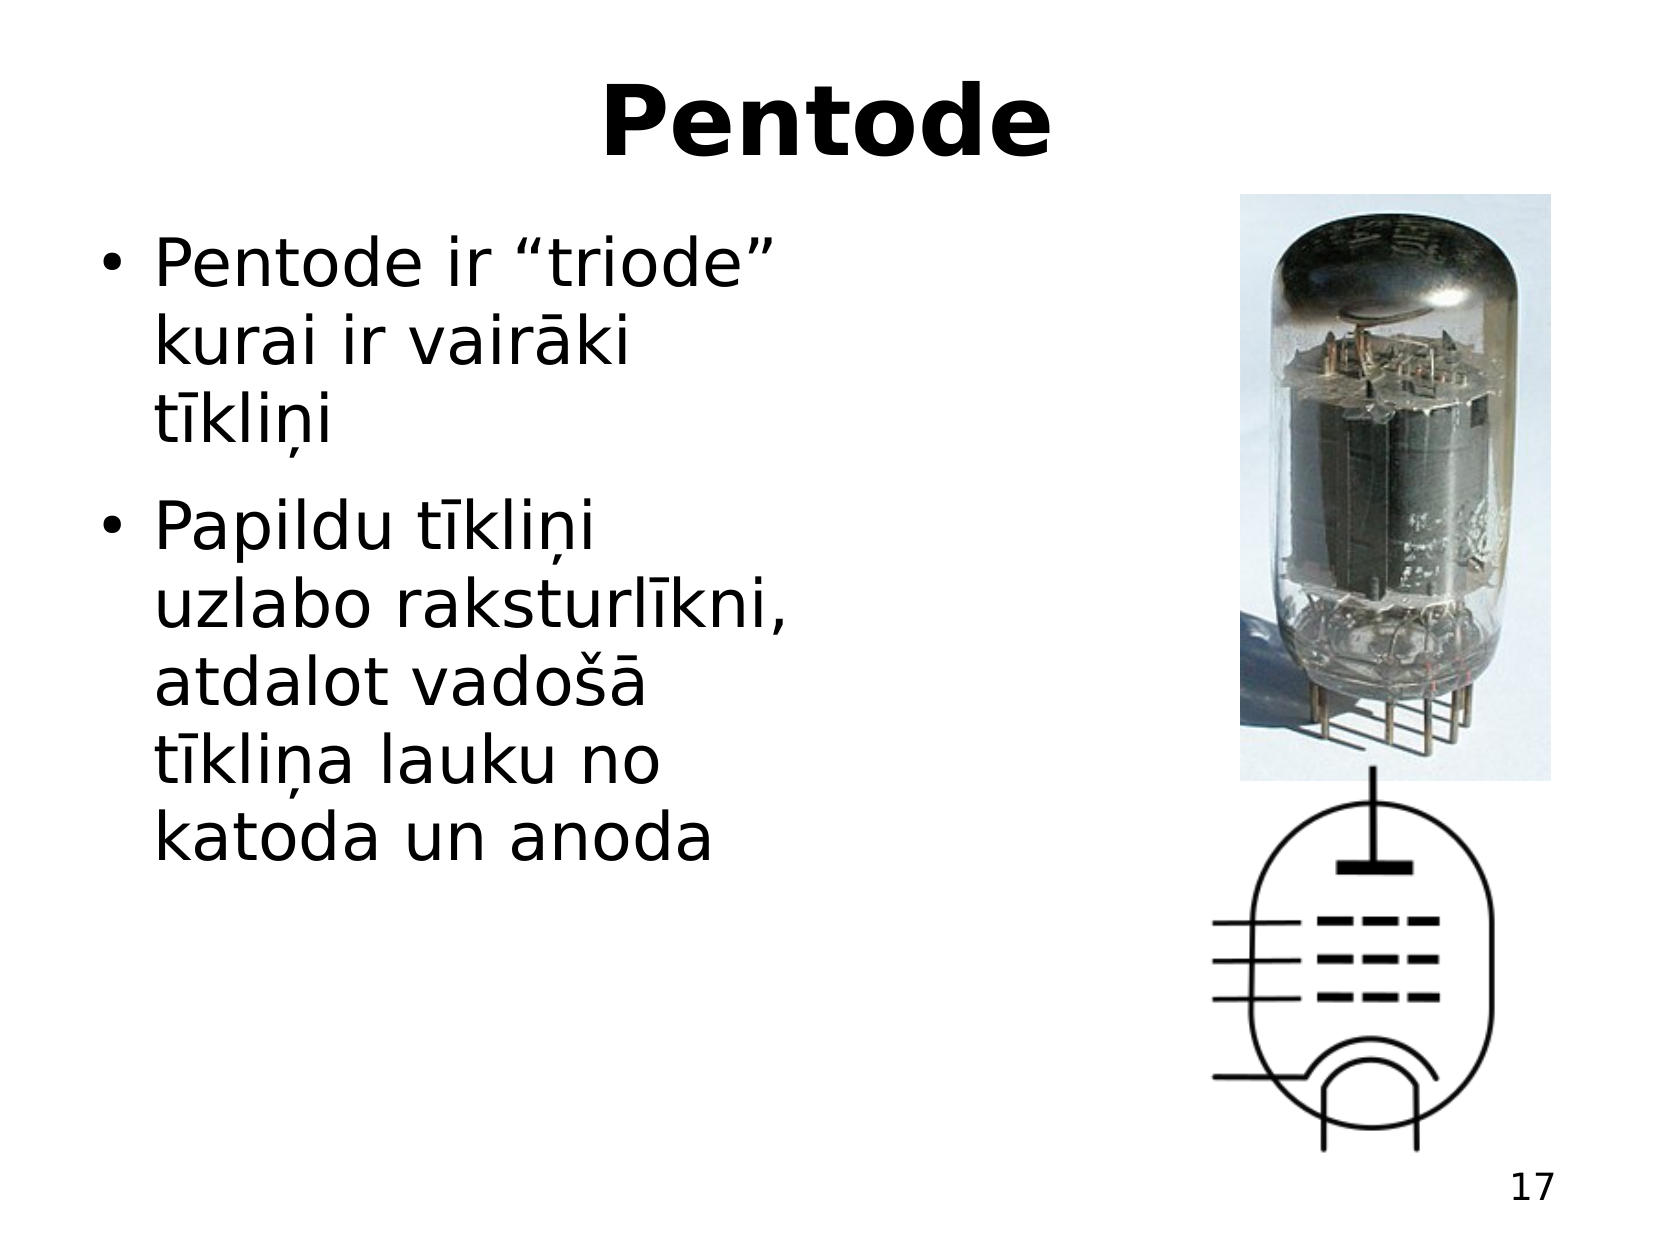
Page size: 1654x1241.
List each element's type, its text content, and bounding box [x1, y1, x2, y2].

picture [1206, 194, 1551, 1184]
title Pentode [82, 49, 1571, 195]
list Pentode ir “triode” kurai ir vairāki tīkliņi Papildu tīkliņi uzlabo raksturlīkni, atdalot vadošā tīkliņa lauku no katoda un anoda [82, 224, 793, 1186]
